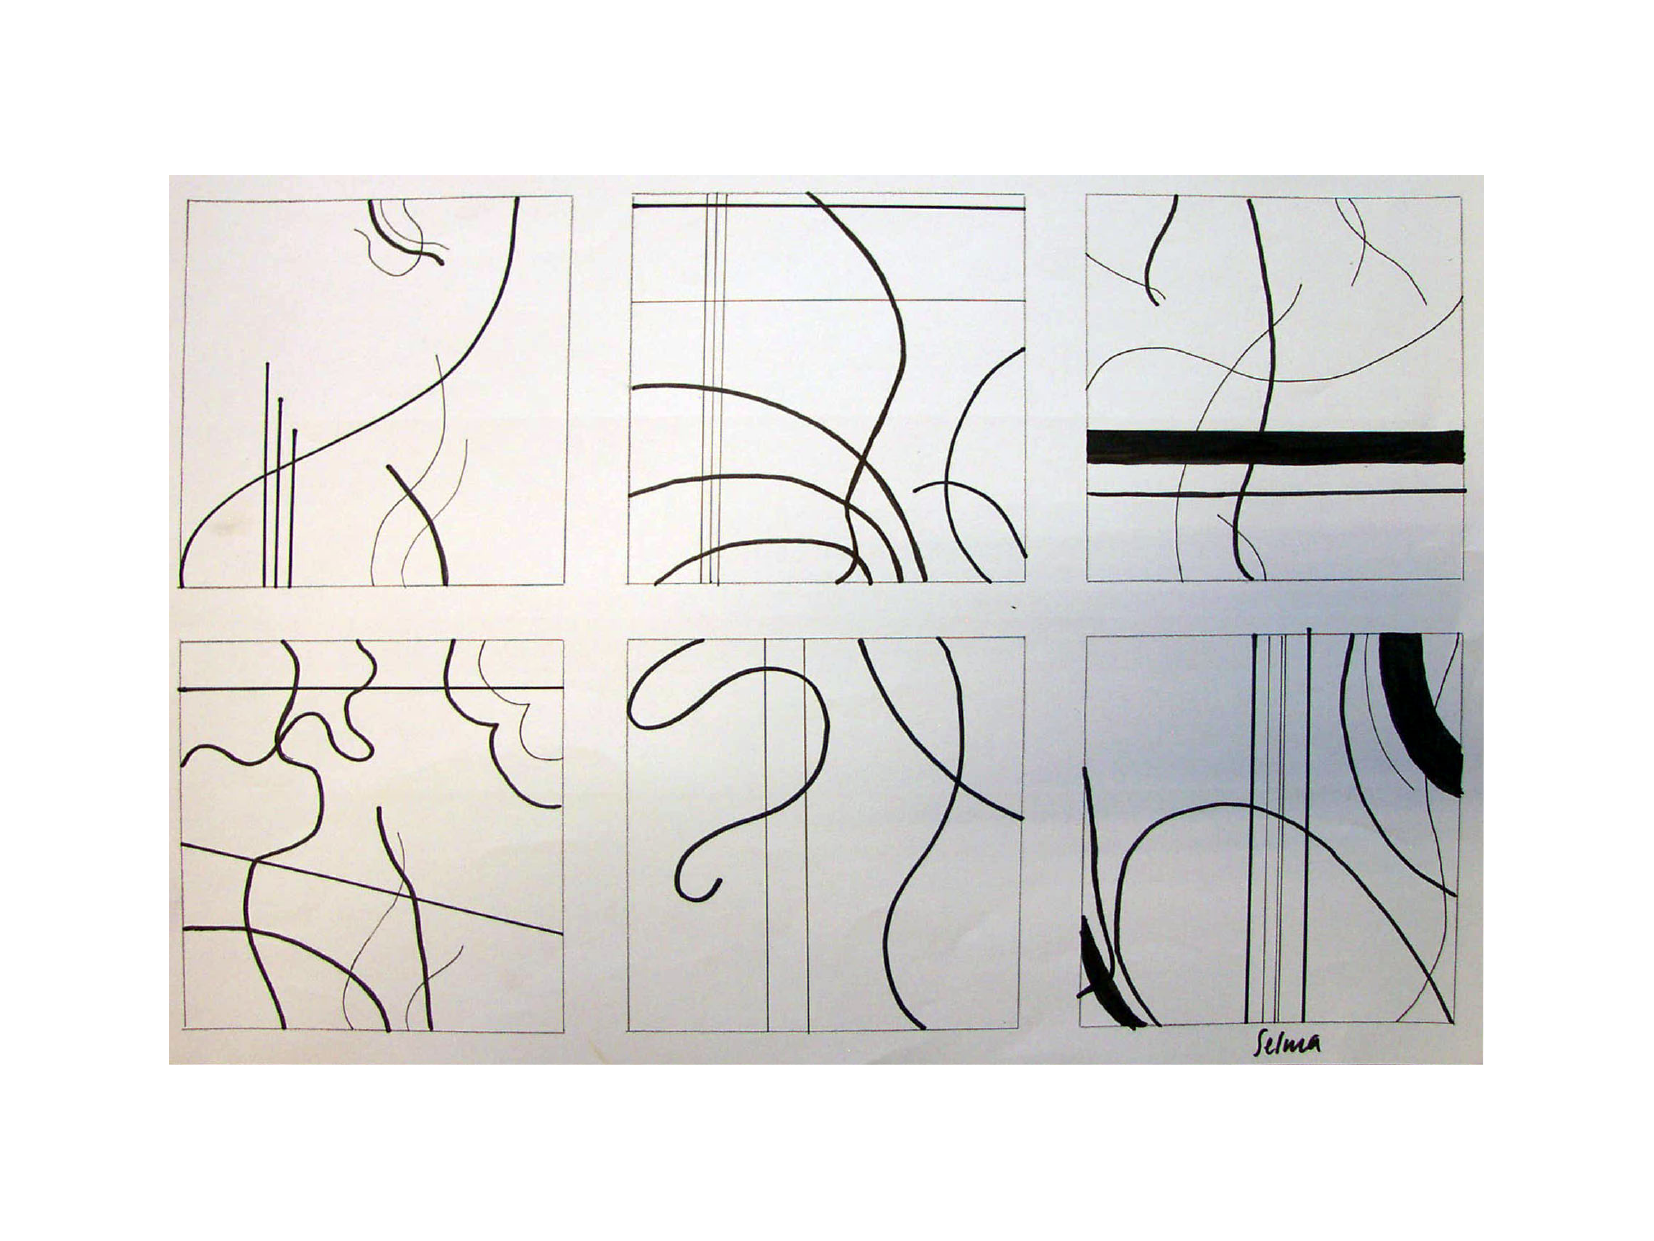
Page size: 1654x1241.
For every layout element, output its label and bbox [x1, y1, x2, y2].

picture [169, 175, 1484, 1065]
